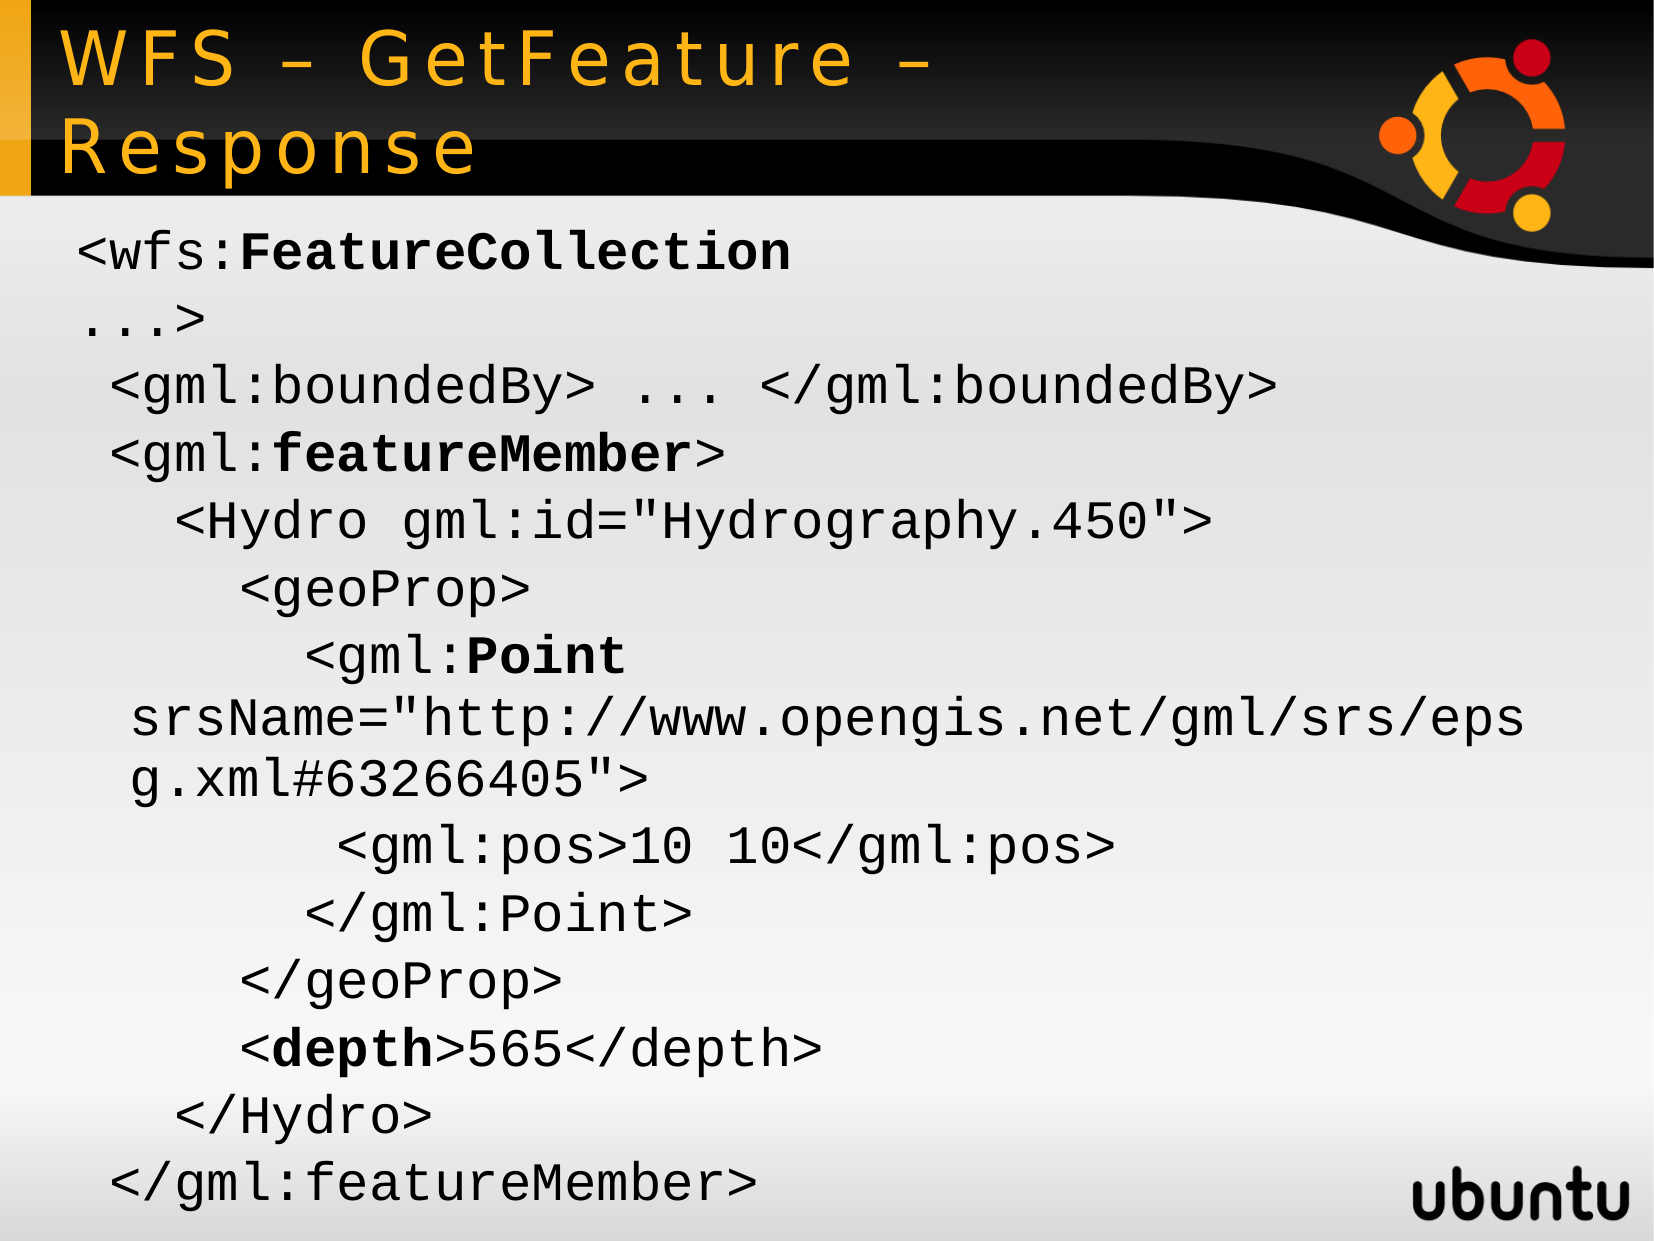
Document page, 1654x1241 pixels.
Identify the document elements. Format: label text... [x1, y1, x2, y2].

title WFS – GetFeature – Response [59, 16, 1270, 191]
picture [0, 0, 1654, 1241]
list <wfs:FeatureCollection ...> <gml:boundedBy> ... </gml:boundedBy> <gml:featureMember> <Hydro gml:id="Hydrography.450"> <geoProp> <gml:Point srsName="http://www.opengis.net/gml/srs/epsg.xml#63266405"> <gml:pos>10 10</gml:pos> </gml:Point> </geoProp> <depth>565</depth> </Hydro> </gml:featureMember> [59, 223, 1548, 1241]
